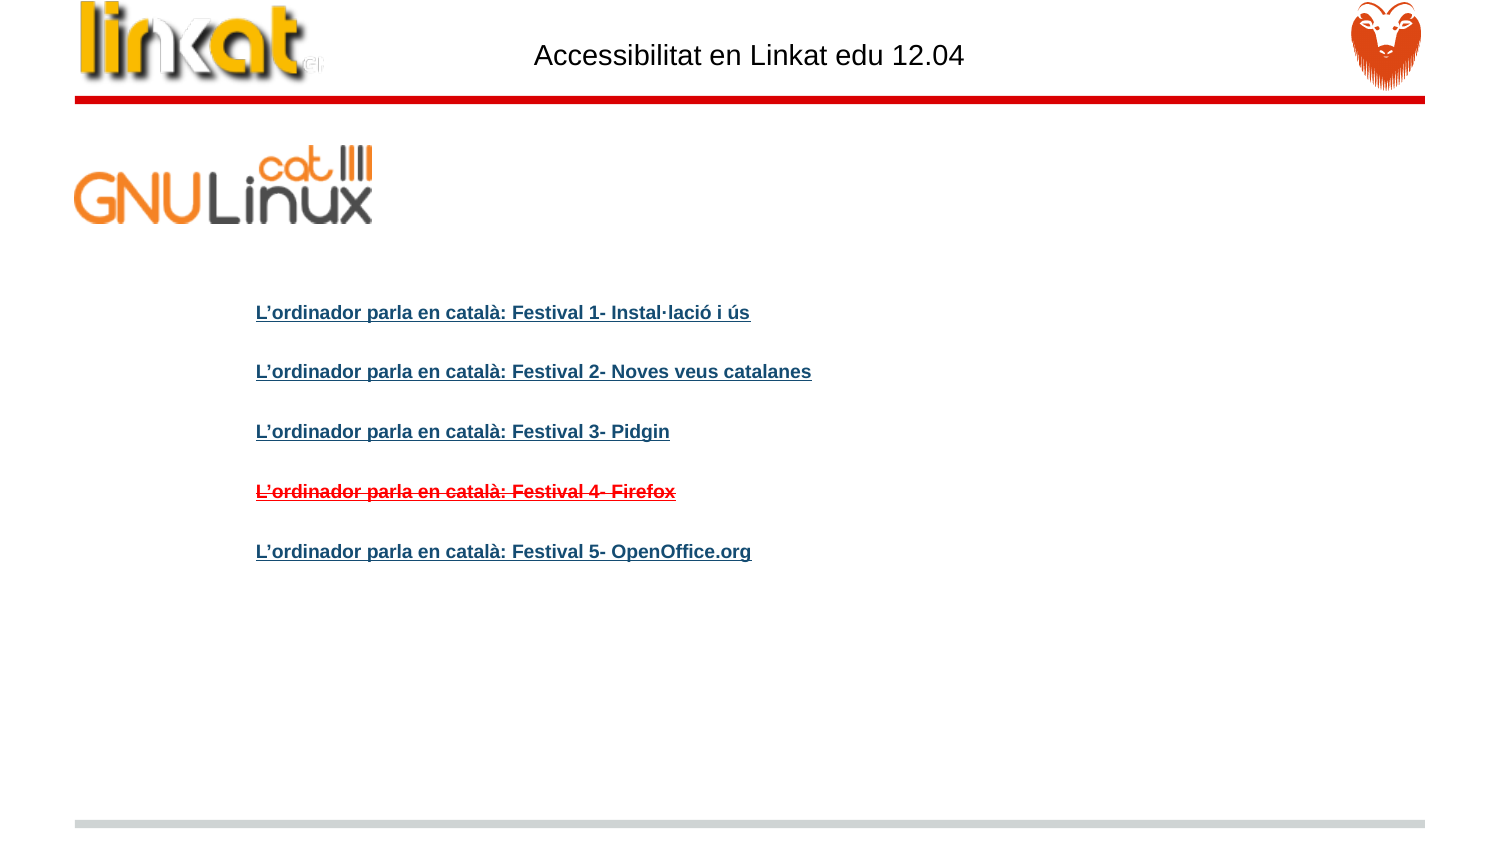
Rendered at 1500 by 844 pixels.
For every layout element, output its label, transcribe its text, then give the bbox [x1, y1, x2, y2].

picture [74, 145, 372, 224]
picture [1347, 0, 1425, 93]
picture [75, 0, 324, 101]
text_box L’ordinador parla en català: Festival 1- Instal·lació i ús L’ordinador parla en català: Festival 2- Noves veus catalanes L’ordinador parla en català: Festival 3- Pidgin L’ordinador parla en català: Festival 4- Firefox L’ordinador parla en català: Festival 5- OpenOffice.org [240, 250, 1260, 593]
